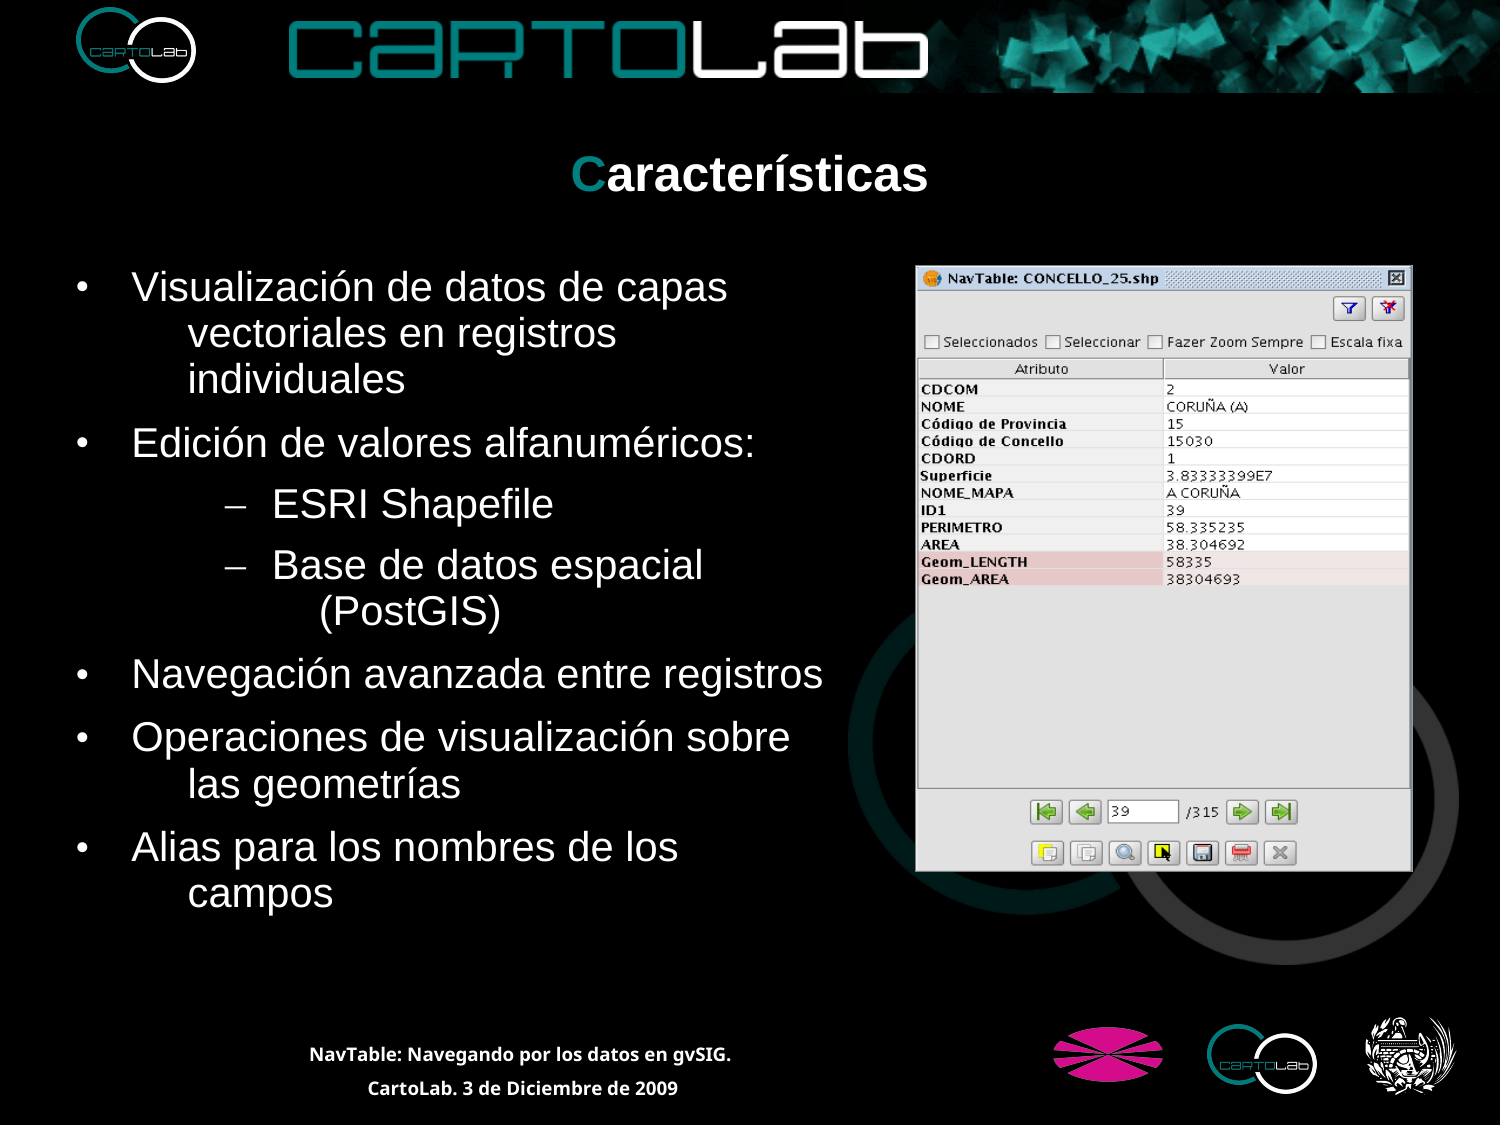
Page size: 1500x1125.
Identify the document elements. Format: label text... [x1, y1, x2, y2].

picture [848, 265, 1459, 965]
picture [1052, 1026, 1164, 1083]
picture [76, 7, 196, 48]
picture [289, 0, 1500, 93]
picture [1207, 1024, 1317, 1094]
title Características [75, 48, 1425, 300]
list Visualización de datos de capas vectoriales en registros individuales Edición de valores alfanuméricos: ESRI Shapefile Base de datos espacial (PostGIS) Navegación avanzada entre registros Operaciones de visualización sobre las geometrías Alias para los nombres de los campos [75, 263, 827, 1034]
